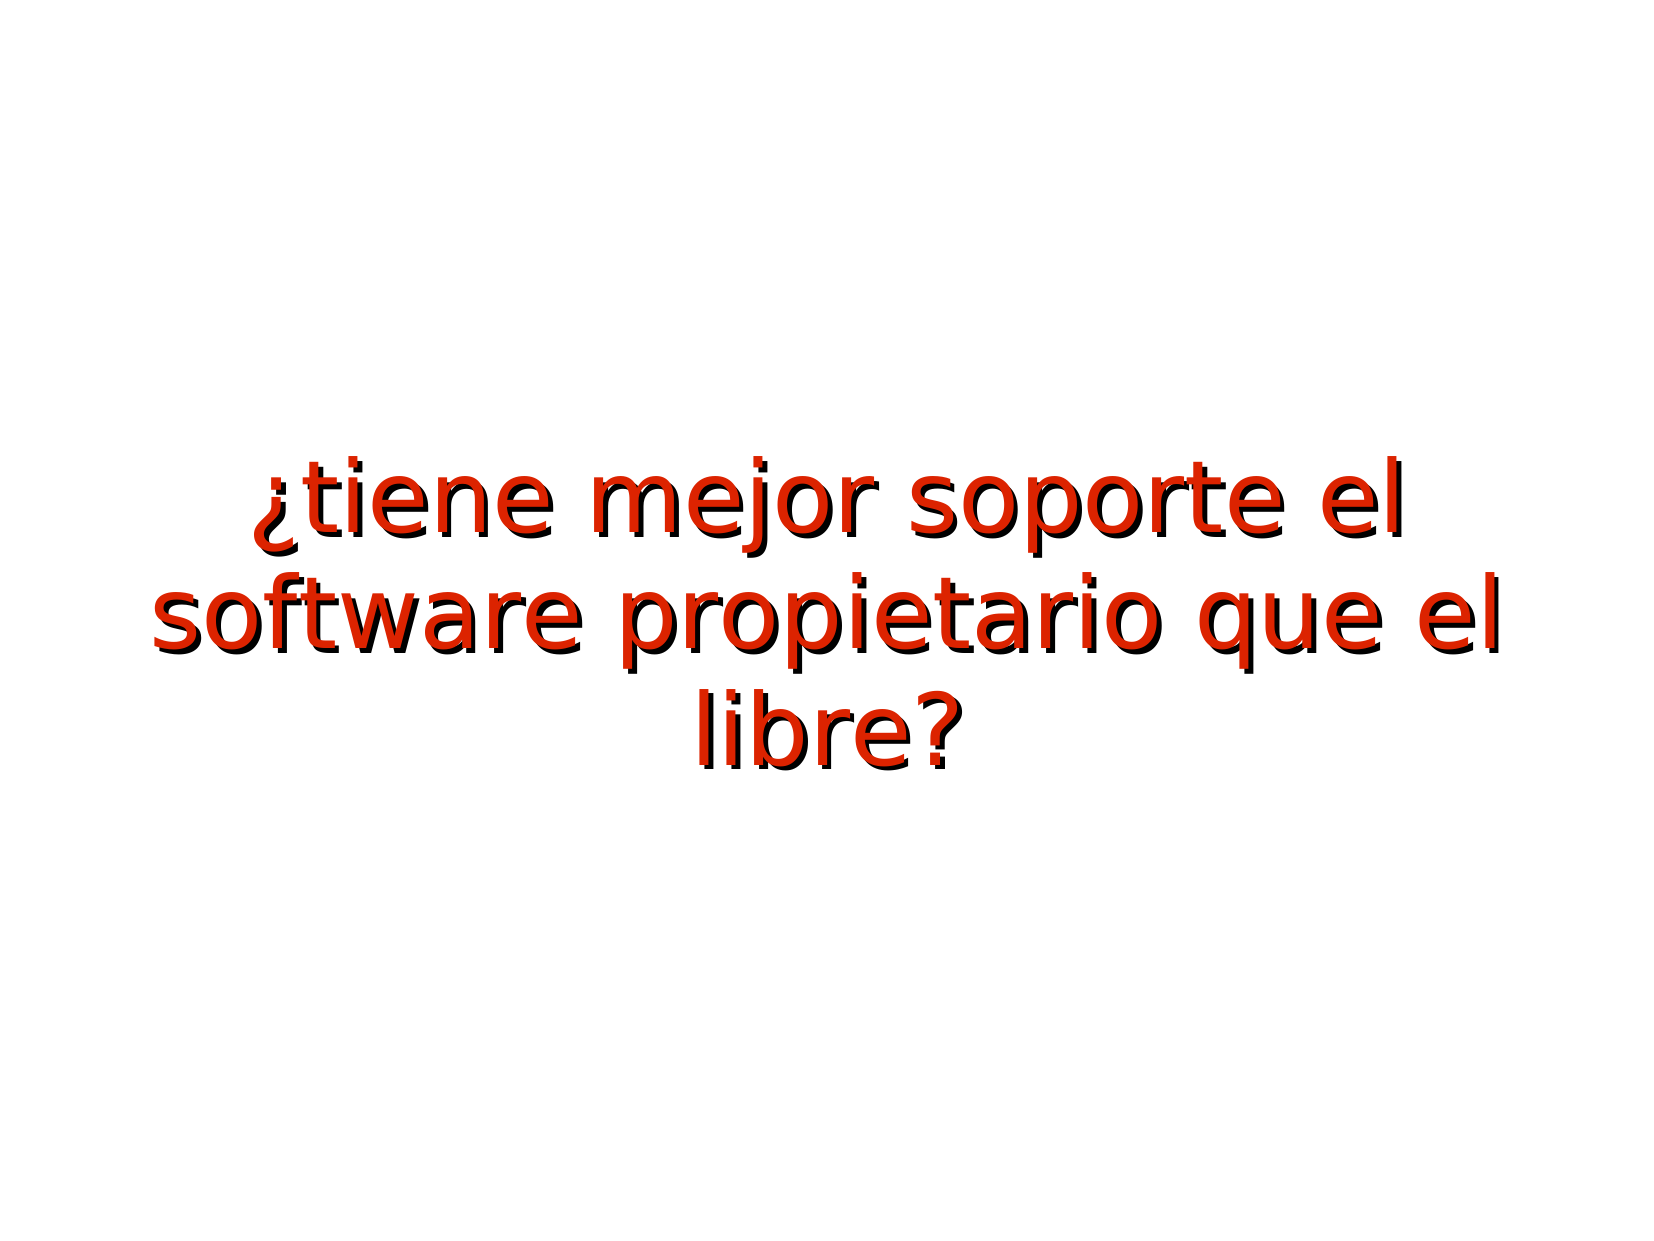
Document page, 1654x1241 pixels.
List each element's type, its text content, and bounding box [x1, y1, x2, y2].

title ¿tiene mejor soporte el software propietario que el libre? [121, 322, 1534, 906]
